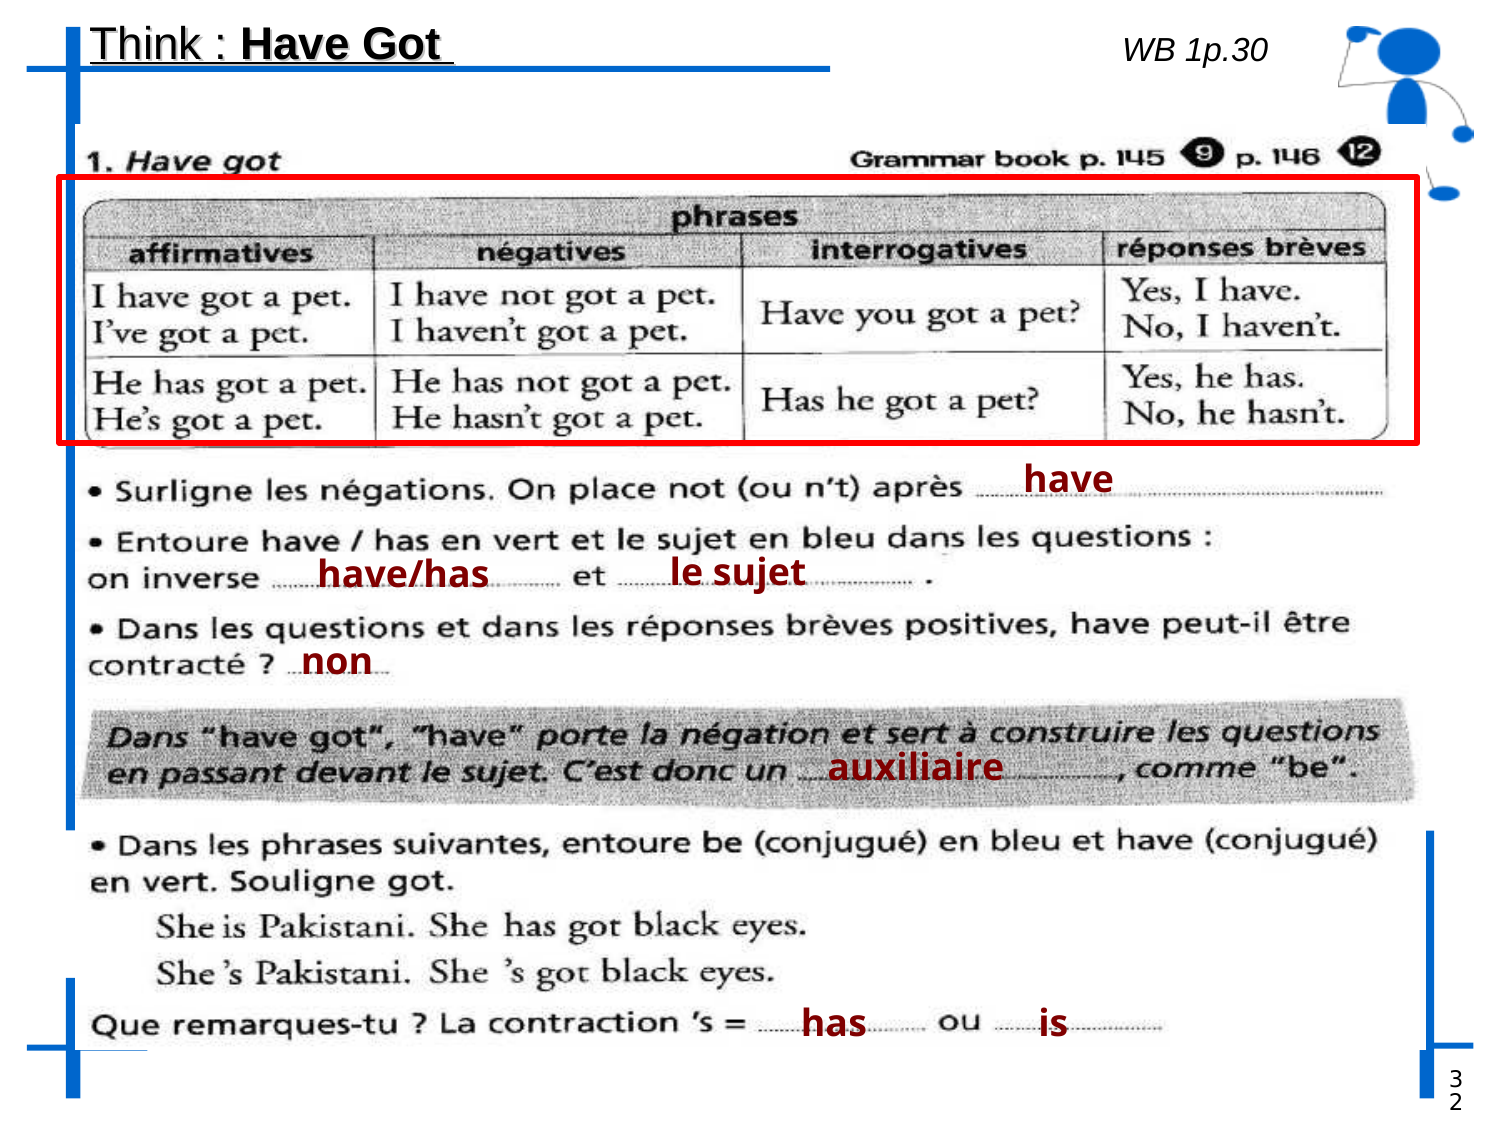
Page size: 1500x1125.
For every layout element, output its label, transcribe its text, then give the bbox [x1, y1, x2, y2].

text_box non [286, 629, 412, 690]
text_box has [786, 991, 924, 1052]
text_box have [1008, 447, 1140, 508]
text_box is [1023, 991, 1124, 1052]
picture [75, 180, 1414, 440]
text_box have/has [302, 542, 522, 603]
text_box WB 1p.30 [1122, 29, 1298, 70]
text_box auxiliaire [812, 735, 1113, 796]
title Think : Have Got [75, 10, 532, 77]
text_box le sujet [654, 541, 841, 601]
picture [75, 26, 1474, 1051]
